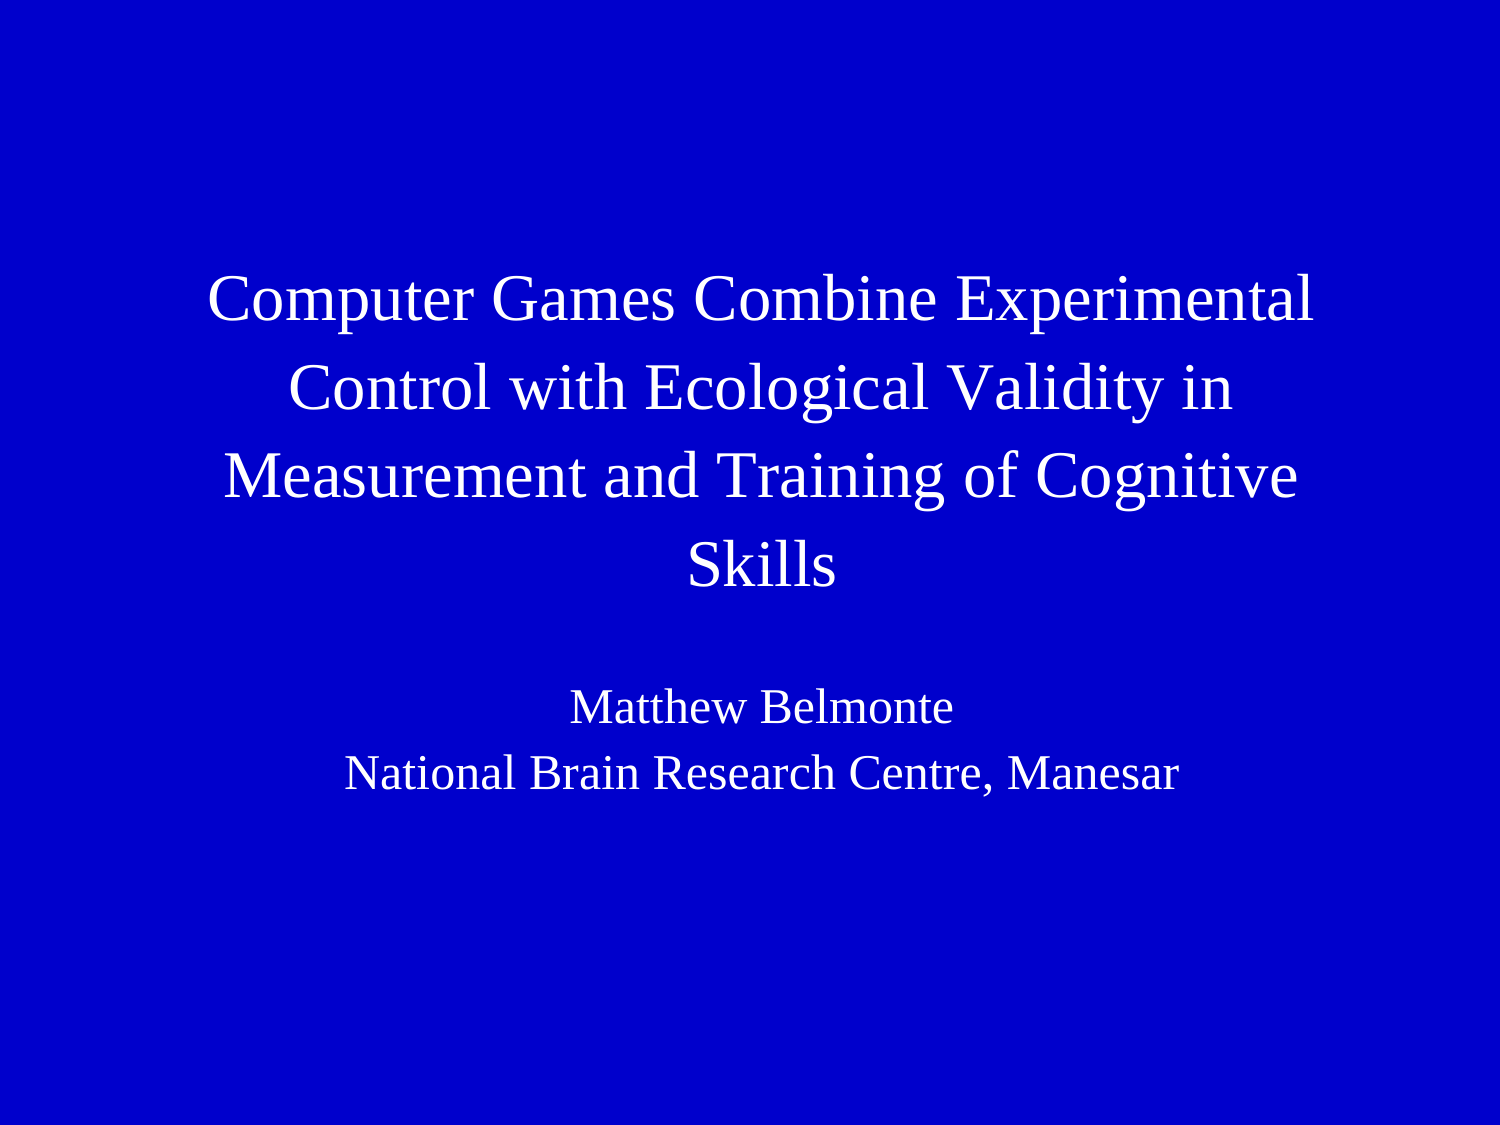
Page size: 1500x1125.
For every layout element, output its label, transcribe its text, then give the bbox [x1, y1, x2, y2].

title Computer Games Combine Experimental Control with Ecological Validity in Measurement and Training of Cognitive Skills Matthew Belmonte National Brain Research Centre, Manesar [124, 281, 1400, 765]
